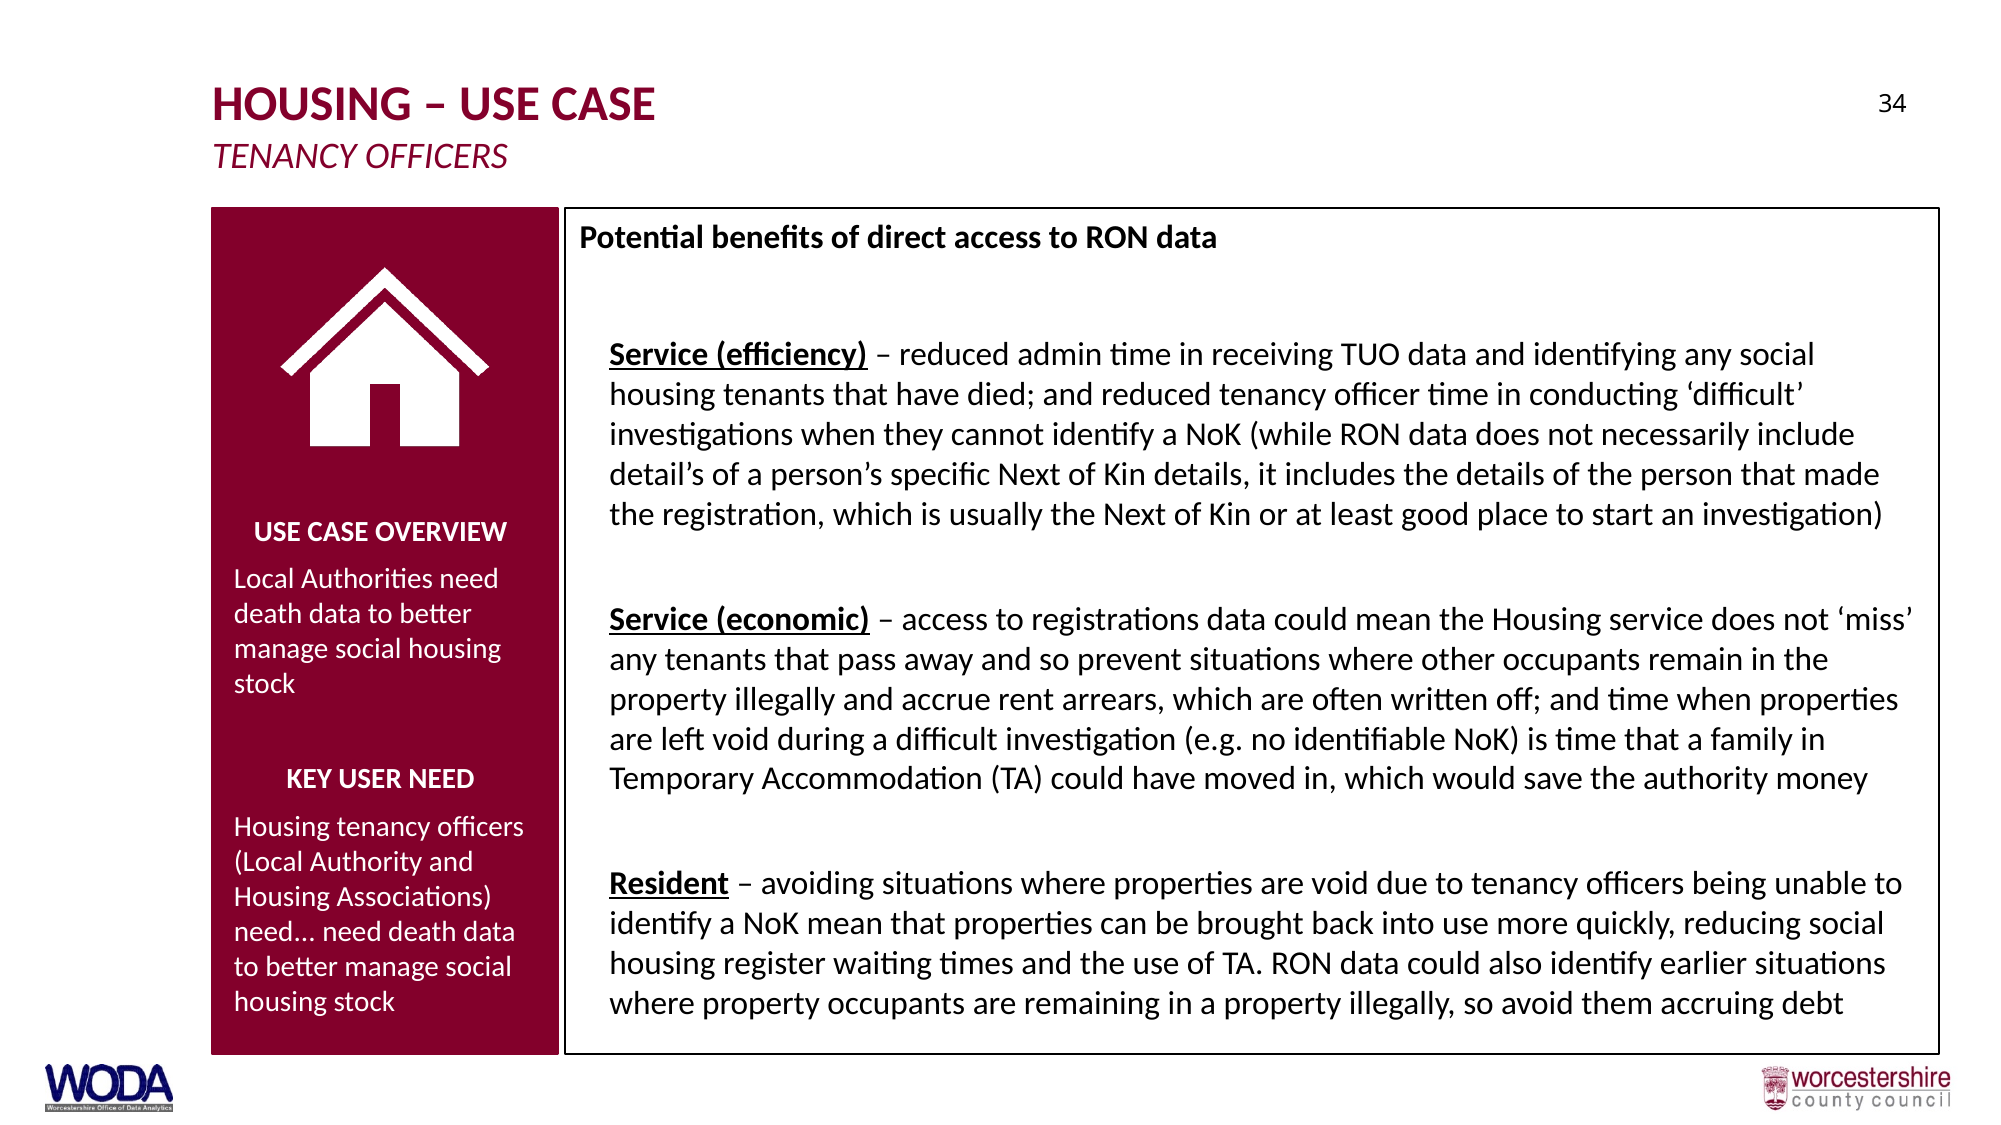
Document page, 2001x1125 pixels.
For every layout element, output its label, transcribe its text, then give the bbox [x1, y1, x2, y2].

slide_number <number> [1850, 87, 1907, 148]
picture [265, 237, 504, 476]
picture [1749, 1055, 1971, 1121]
text_box USE CASE OVERVIEW Local Authorities need death data to better manage social housing stock KEY USER NEED Housing tenancy officers (Local Authority and Housing Associations) need... need death data to better manage social housing stock [218, 409, 550, 1031]
picture [45, 1064, 173, 1112]
title HOUSING – USE CASE TENANCY OFFICERS [212, 70, 1809, 183]
text_box [212, 207, 558, 1054]
text_box Potential benefits of direct access to RON data Service (efficiency) – reduced admin time in receiving TUO data and identifying any social housing tenants that have died; and reduced tenancy officer time in conducting ‘difficult’ investigations when they cannot identify a NoK (while RON data does not necessarily include detail’s of a person’s specific Next of Kin details, it includes the details of the person that made the registration, which is usually the Next of Kin or at least good place to start an investigation) Service (economic) – access to registrations data could mean the Housing service does not ‘miss’ any tenants that pass away and so prevent situations where other occupants remain in the property illegally and accrue rent arrears, which are often written off; and time when properties are left void during a difficult investigation (e.g. no identifiable NoK) is time that a family in Temporary Accommodation (TA) could have moved in, which would save the authority money Resident – avoiding situations where properties are void due to tenancy officers being unable to identify a NoK mean that properties can be brought back into use more quickly, reducing social housing register waiting times and the use of TA. RON data could also identify earlier situations where property occupants are remaining in a property illegally, so avoid them accruing debt [564, 207, 1939, 1054]
